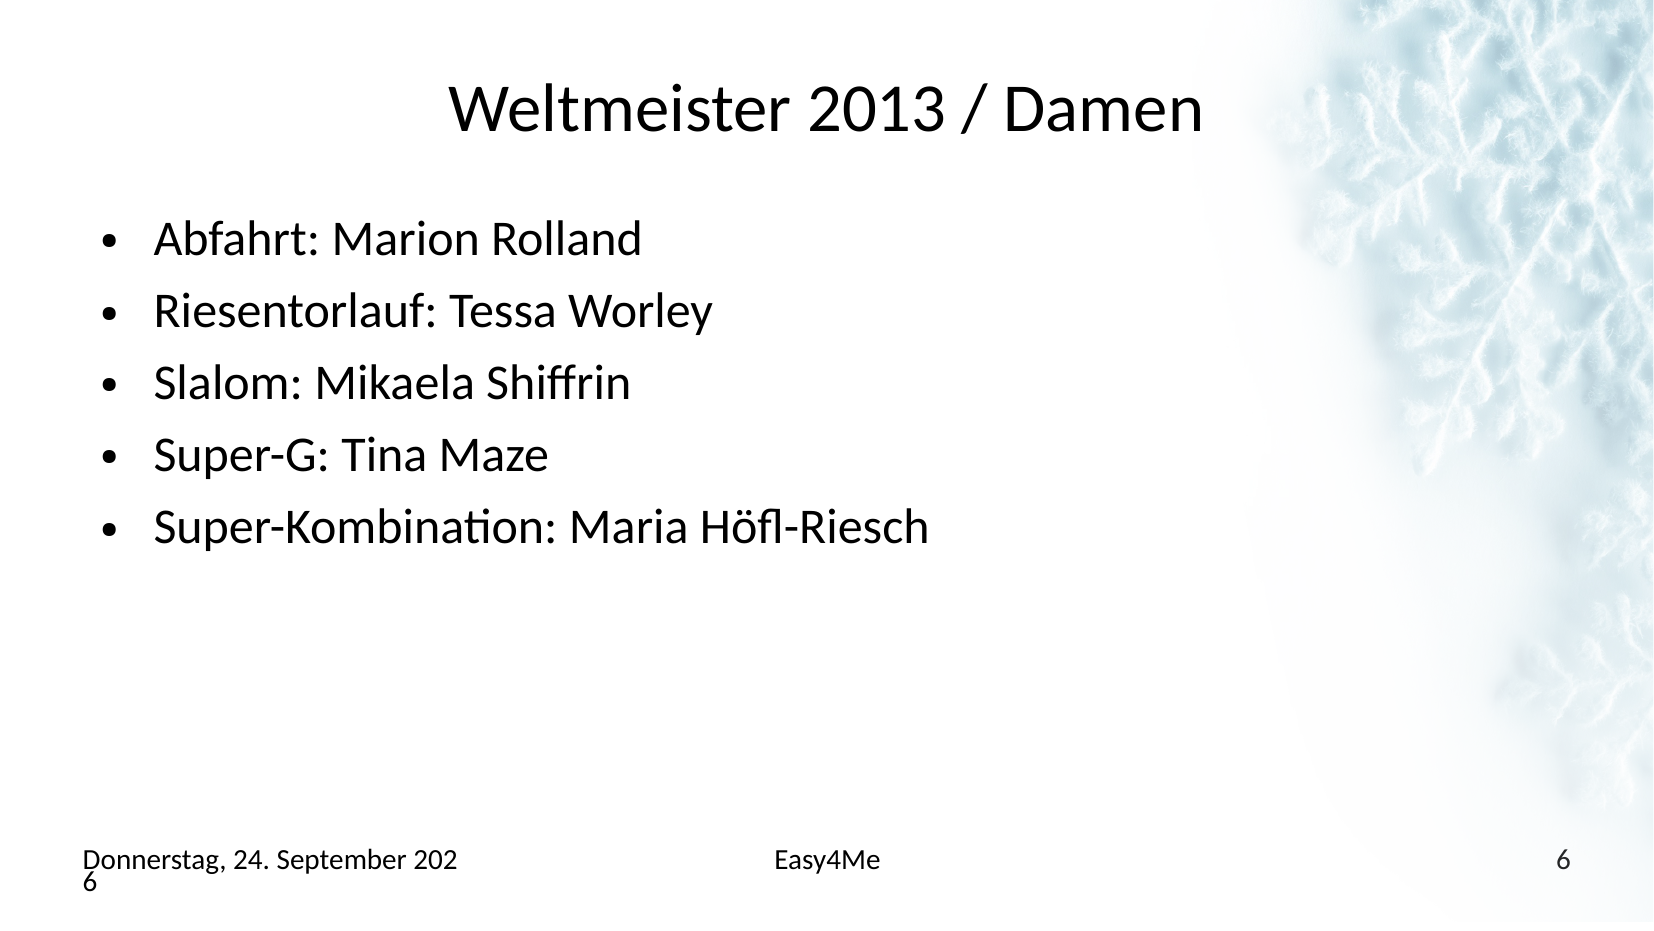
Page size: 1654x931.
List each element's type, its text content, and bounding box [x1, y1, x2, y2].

title Weltmeister 2013 / Damen [82, 37, 1571, 193]
list Abfahrt: Marion Rolland Riesentorlauf: Tessa Worley Slalom: Mikaela Shiffrin Super-G: Tina Maze Super-Kombination: Maria Höfl-Riesch [82, 217, 1538, 758]
picture [1192, 0, 1654, 922]
